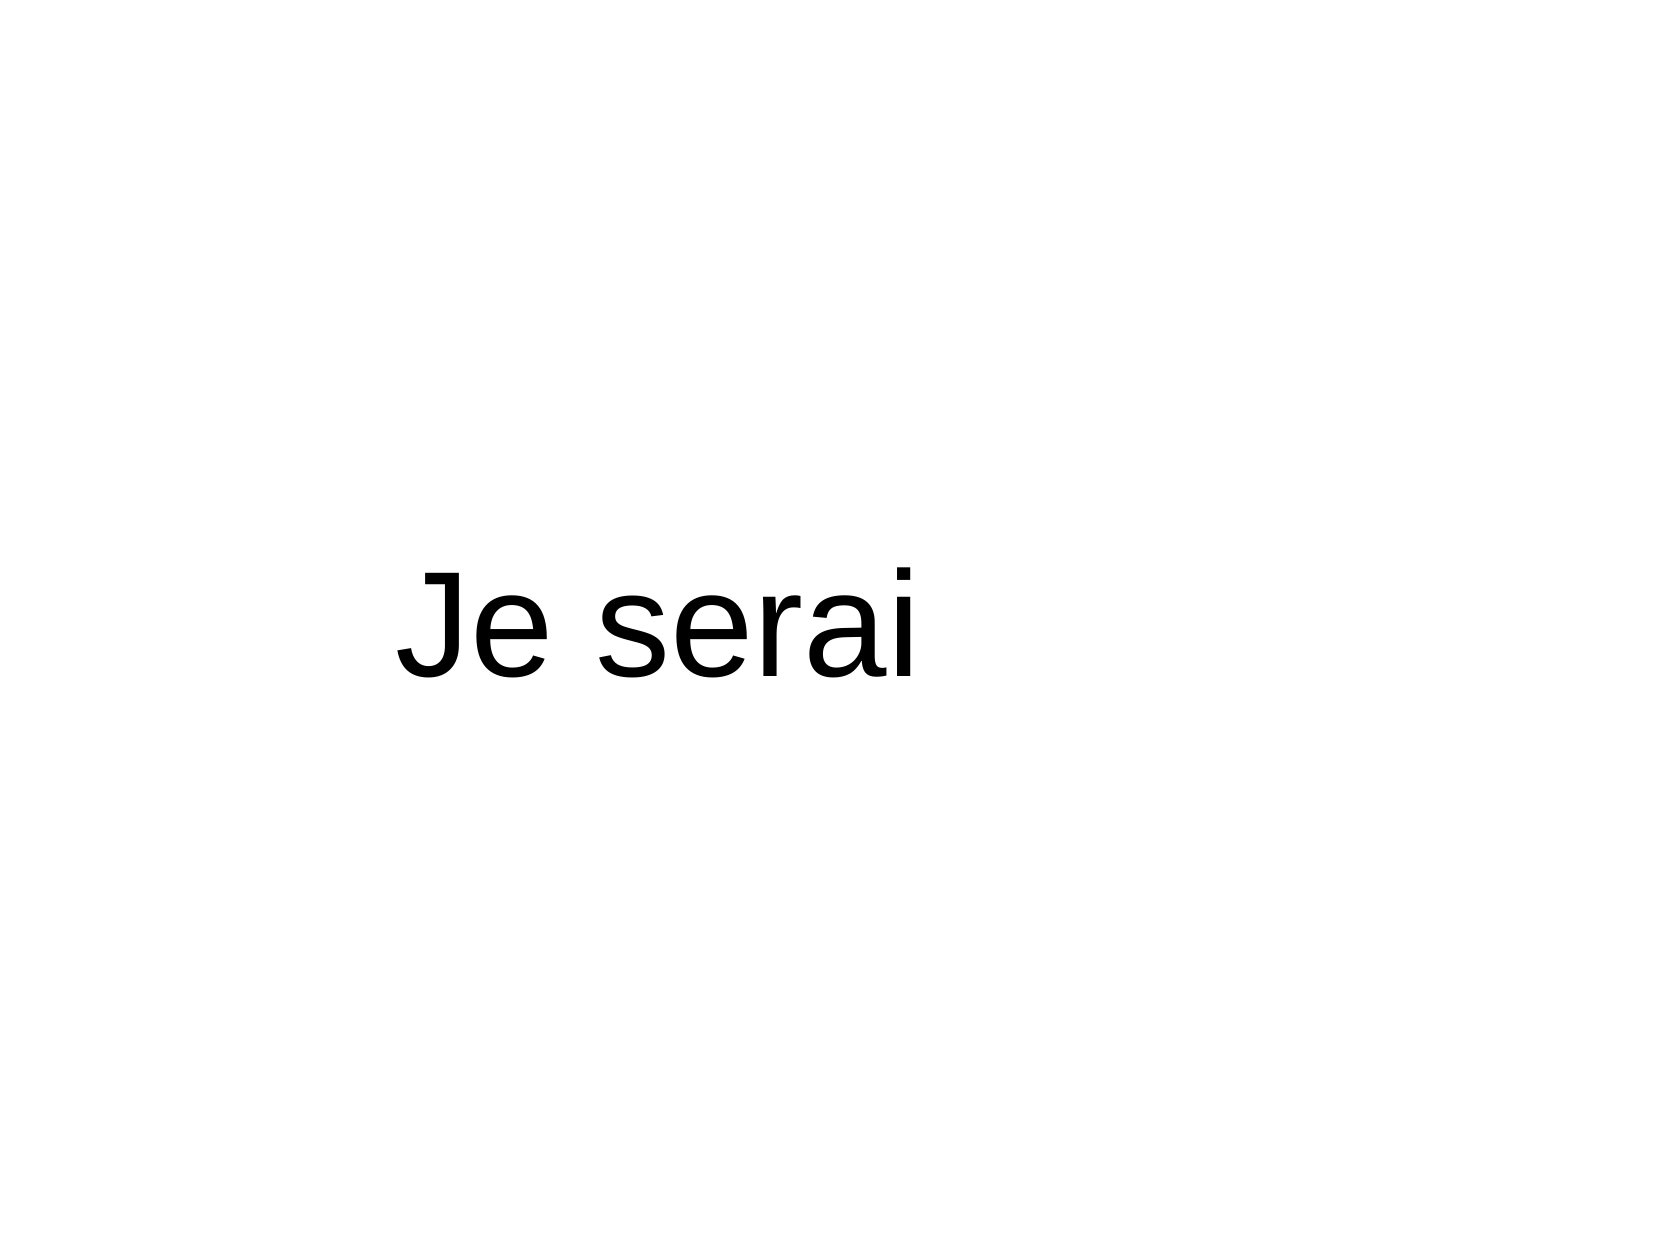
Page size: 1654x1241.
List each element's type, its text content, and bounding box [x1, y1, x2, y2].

text_box Je serai [380, 533, 1279, 717]
